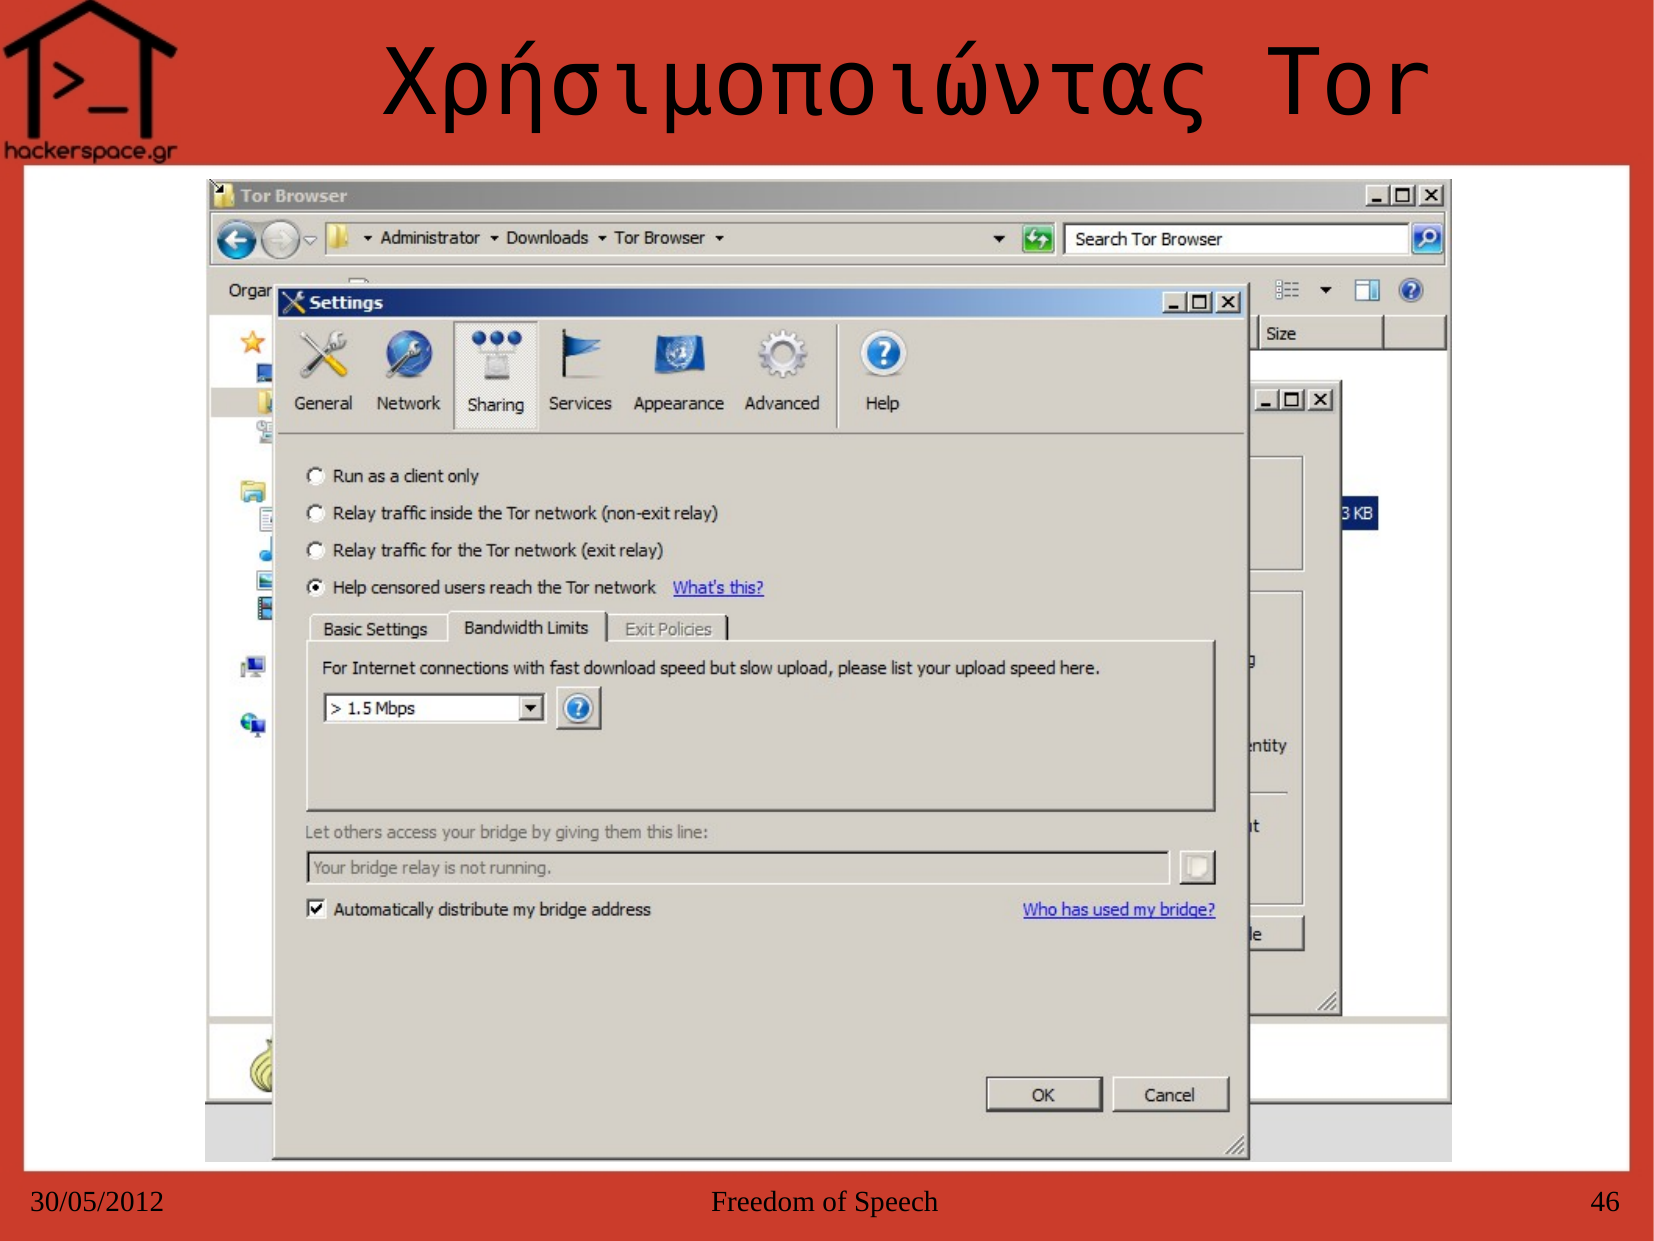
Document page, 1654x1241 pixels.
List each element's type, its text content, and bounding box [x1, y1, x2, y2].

title Χρήσιμοποιώντας Tor [195, 15, 1621, 151]
picture [0, 0, 1654, 1241]
